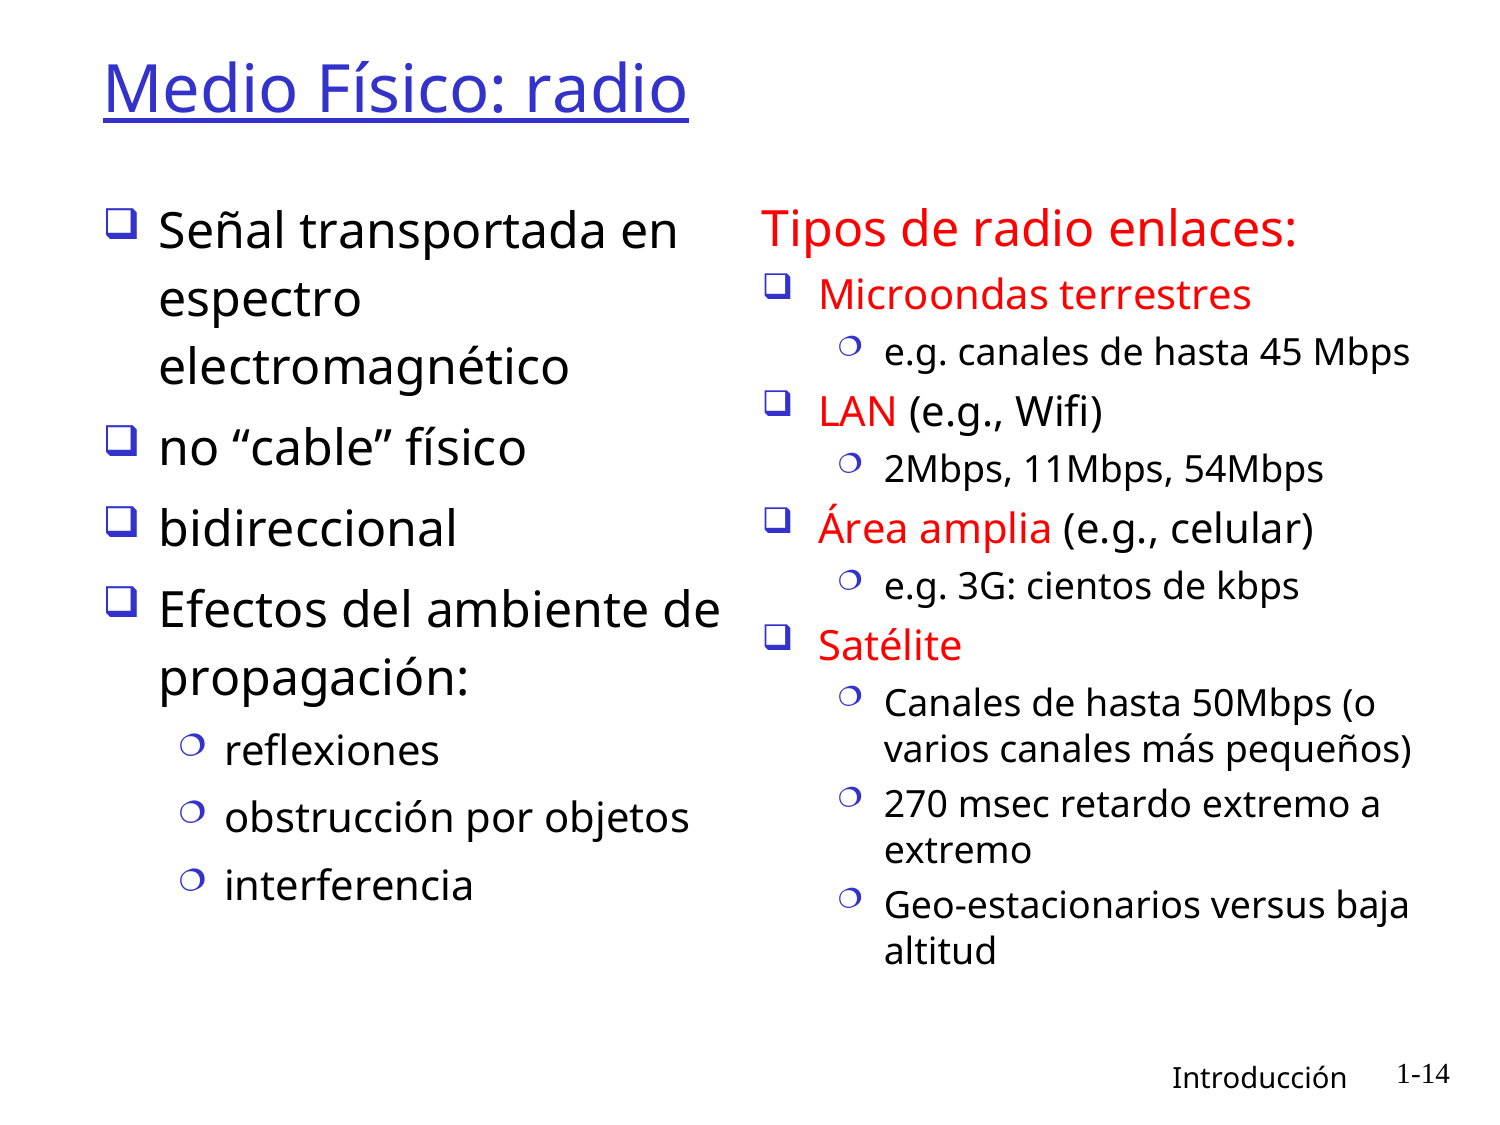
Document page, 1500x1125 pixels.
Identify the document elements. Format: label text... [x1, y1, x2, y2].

list Tipos de radio enlaces: Microondas terrestres e.g. canales de hasta 45 Mbps LAN (e.g., Wifi) 2Mbps, 11Mbps, 54Mbps Área amplia (e.g., celular) e.g. 3G: cientos de kbps Satélite Canales de hasta 50Mbps (o varios canales más pequeños) 270 msec retardo extremo a extremo Geo-estacionarios versus baja altitud [746, 189, 1435, 1013]
title Medio Físico: radio [87, 16, 1463, 158]
list Señal transportada en espectro electromagnético no “cable” físico bidireccional Efectos del ambiente de propagación: reflexiones obstrucción por objetos interferencia [87, 187, 751, 1021]
